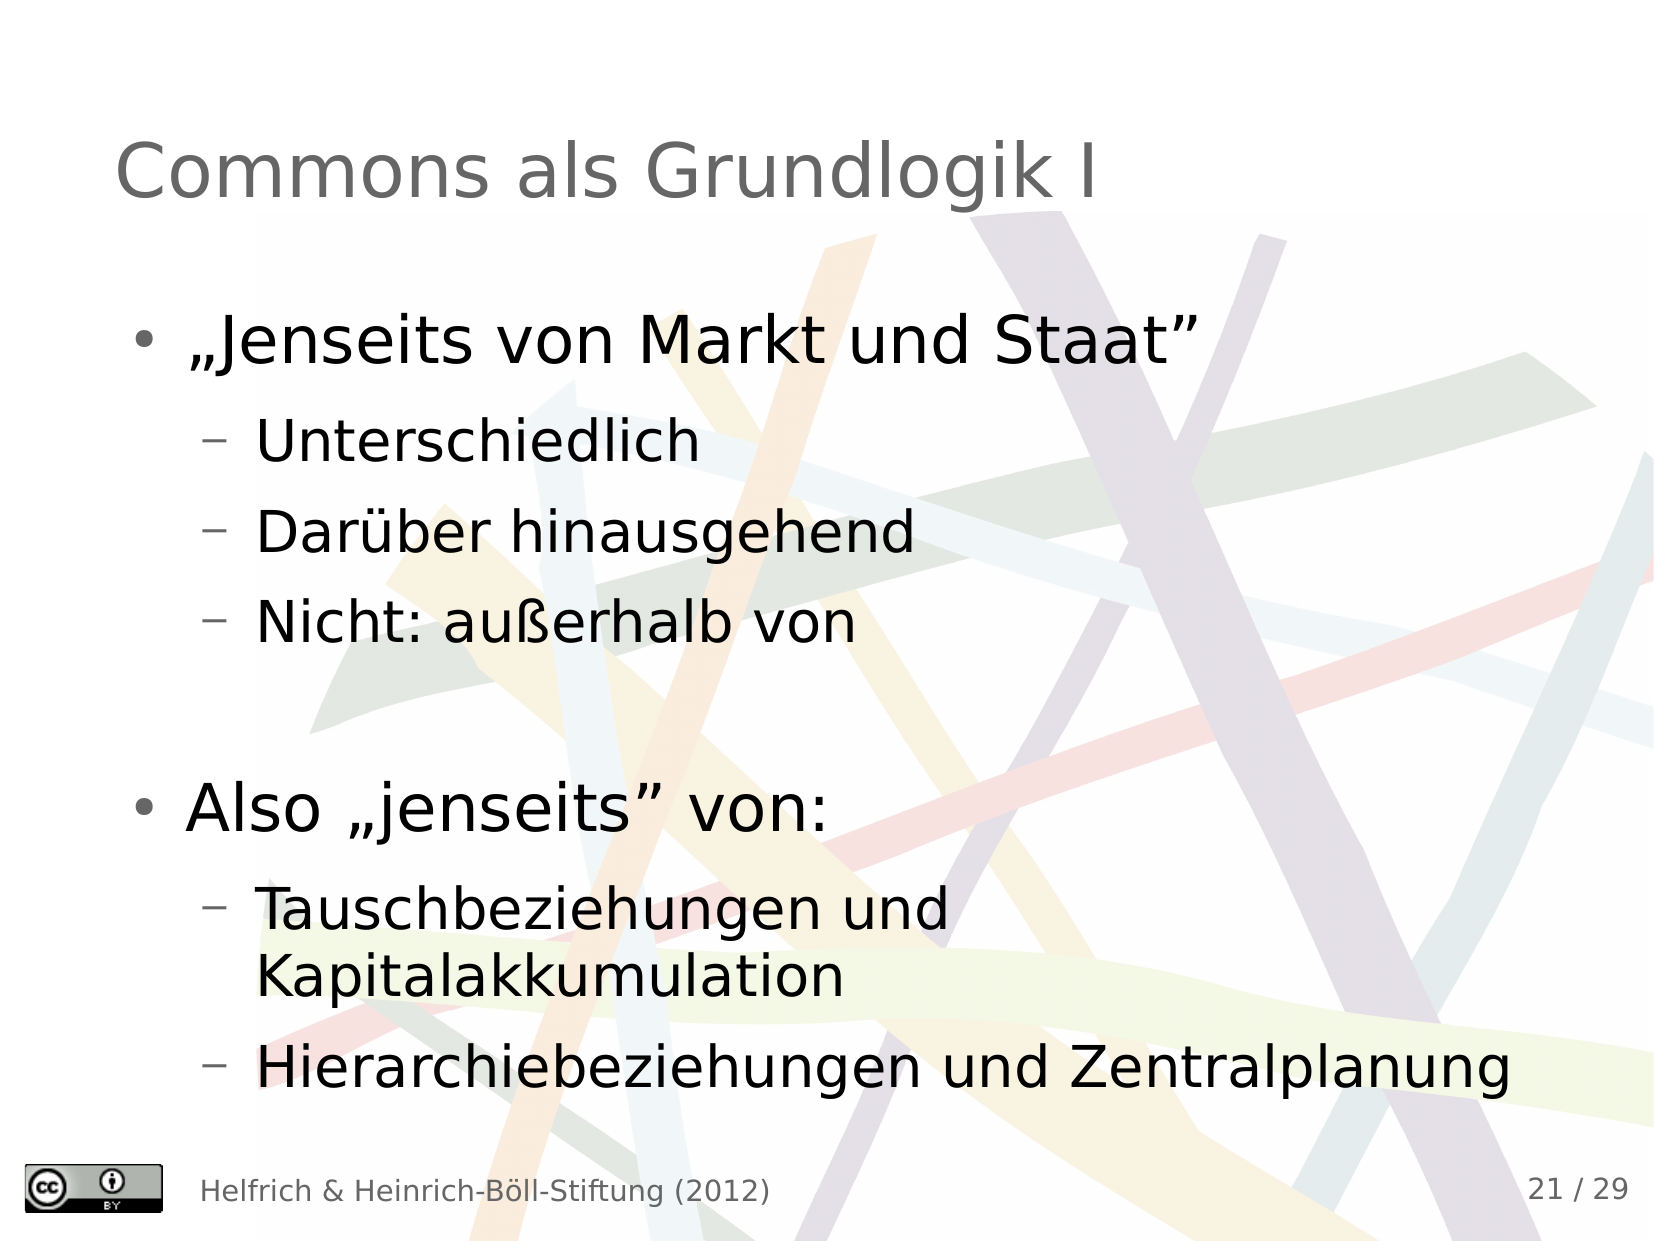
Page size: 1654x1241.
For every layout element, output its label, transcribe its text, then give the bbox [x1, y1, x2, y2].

picture [24, 1164, 163, 1213]
title Commons als Grundlogik I [114, 73, 1539, 271]
list „Jenseits von Markt und Staat” Unterschiedlich Darüber hinausgehend Nicht: außerhalb von Also „jenseits” von: Tauschbeziehungen und Kapitalakkumulation Hierarchiebeziehungen und Zentralplanung [114, 302, 1539, 1102]
text_box Helfrich & Heinrich-Böll-Stiftung (2012) [184, 1167, 1218, 1217]
